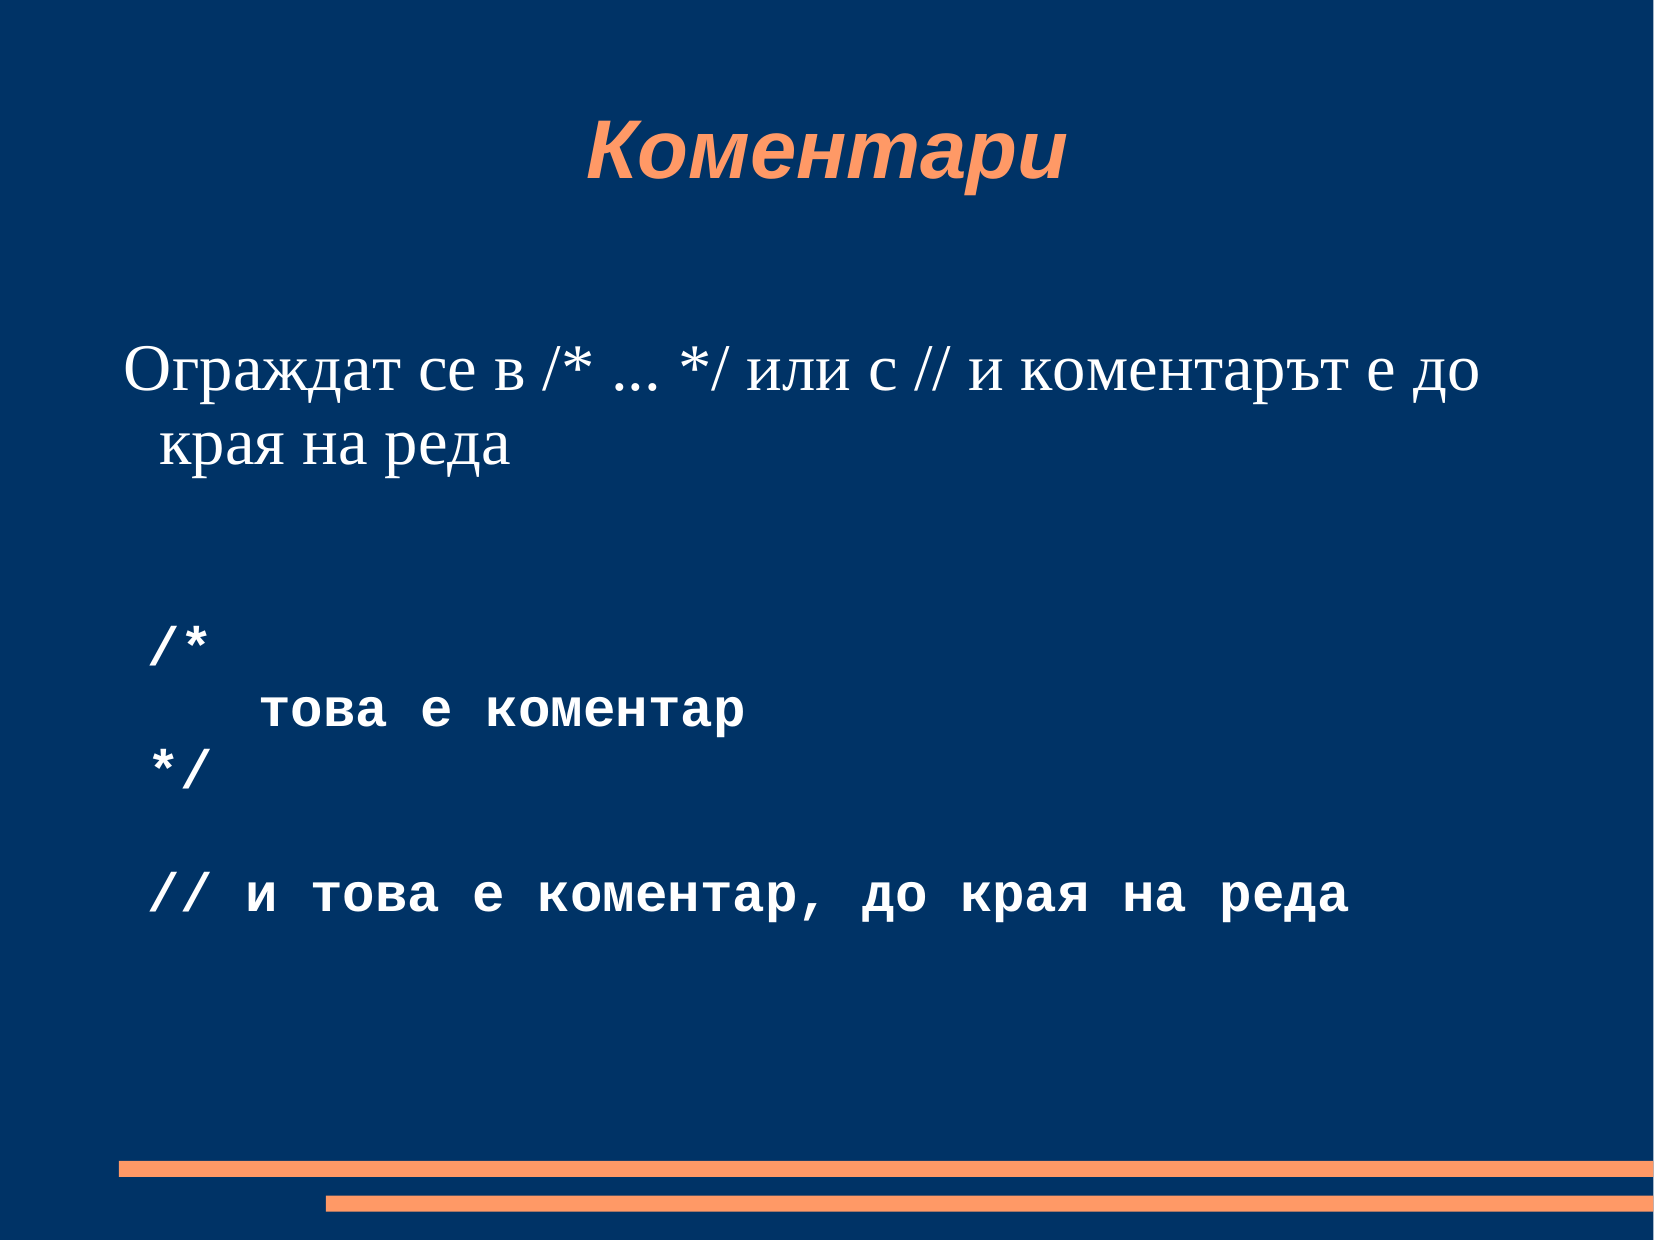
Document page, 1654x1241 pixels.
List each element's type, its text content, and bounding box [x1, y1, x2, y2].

subtitle Ограждат се в /* ... */ или с // и коментарът е до края на реда [88, 322, 1561, 488]
text_box /* това е коментар */ // и това е коментар, до края на реда [147, 619, 1506, 990]
title Коментари [121, 46, 1534, 254]
